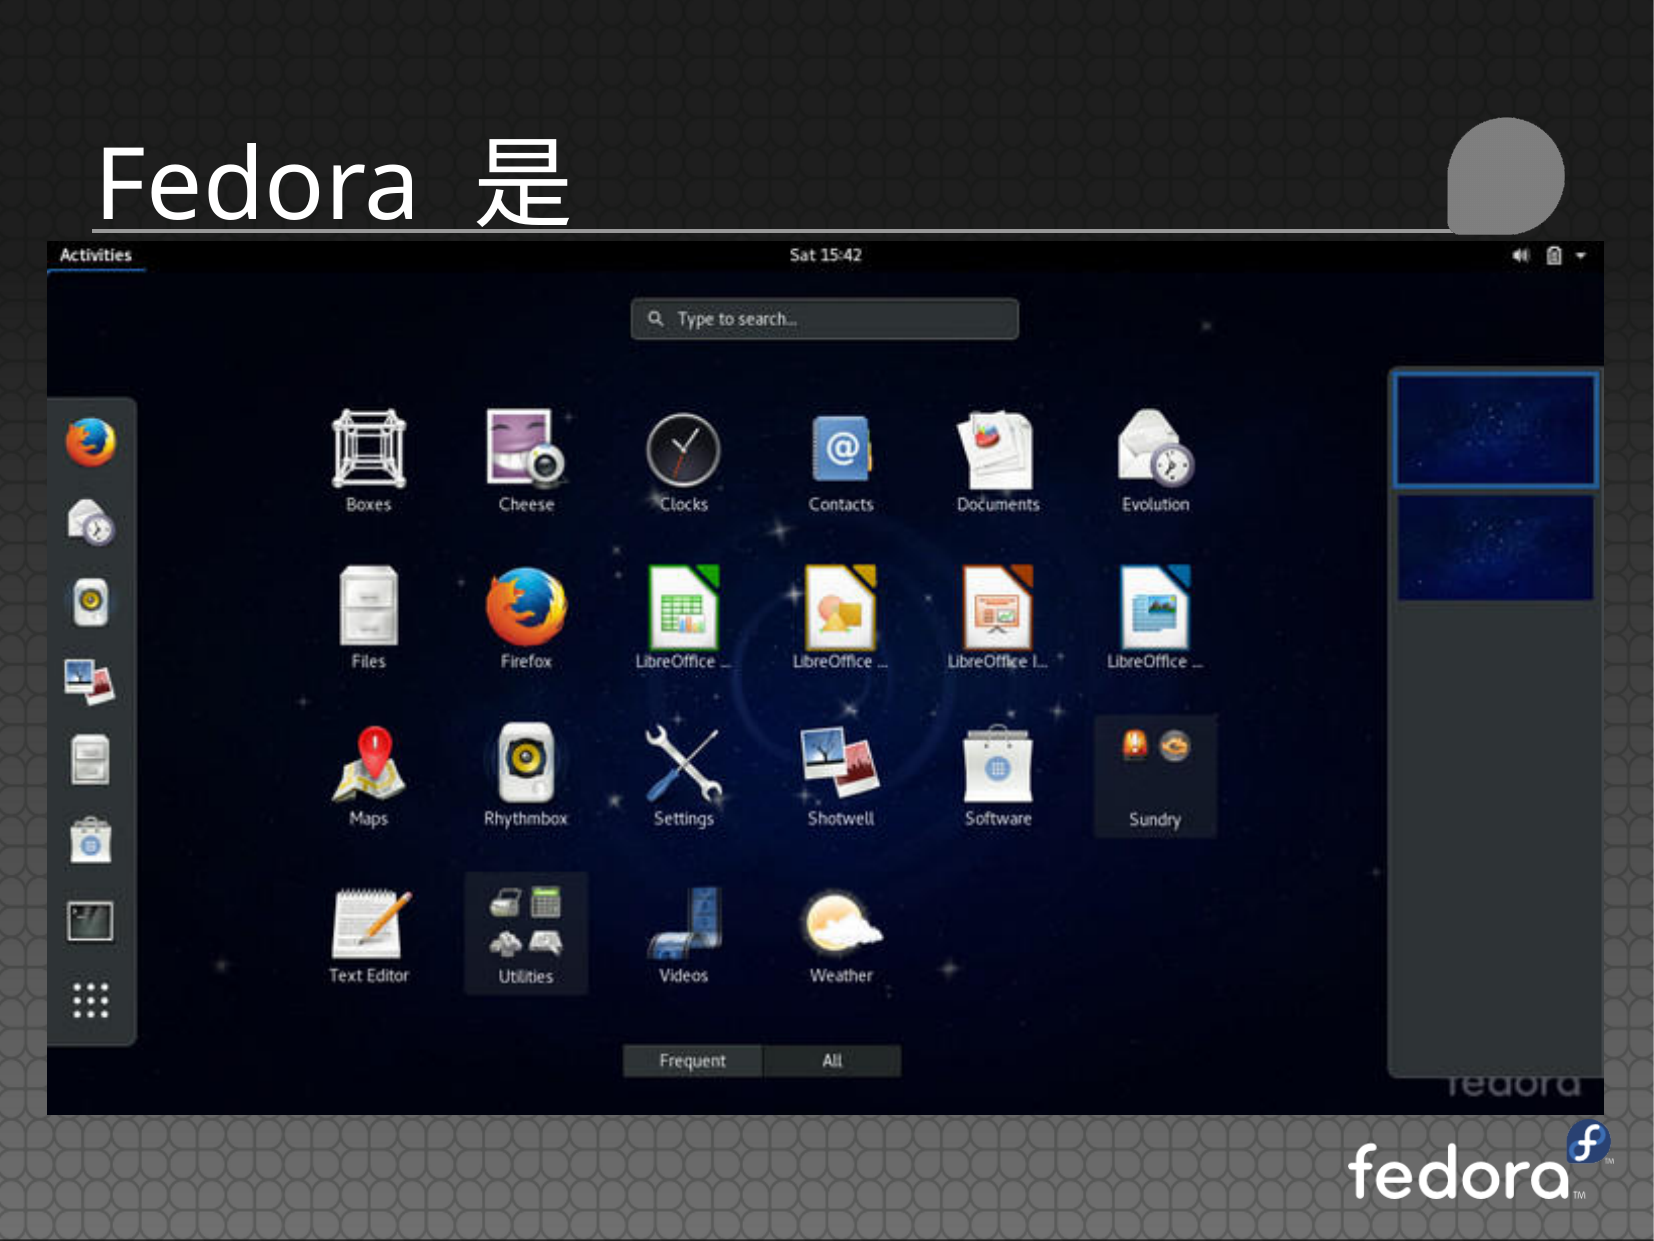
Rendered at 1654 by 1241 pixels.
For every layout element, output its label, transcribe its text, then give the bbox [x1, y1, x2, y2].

picture [0, 0, 1654, 1241]
title Fedora 是 [94, 100, 1427, 241]
